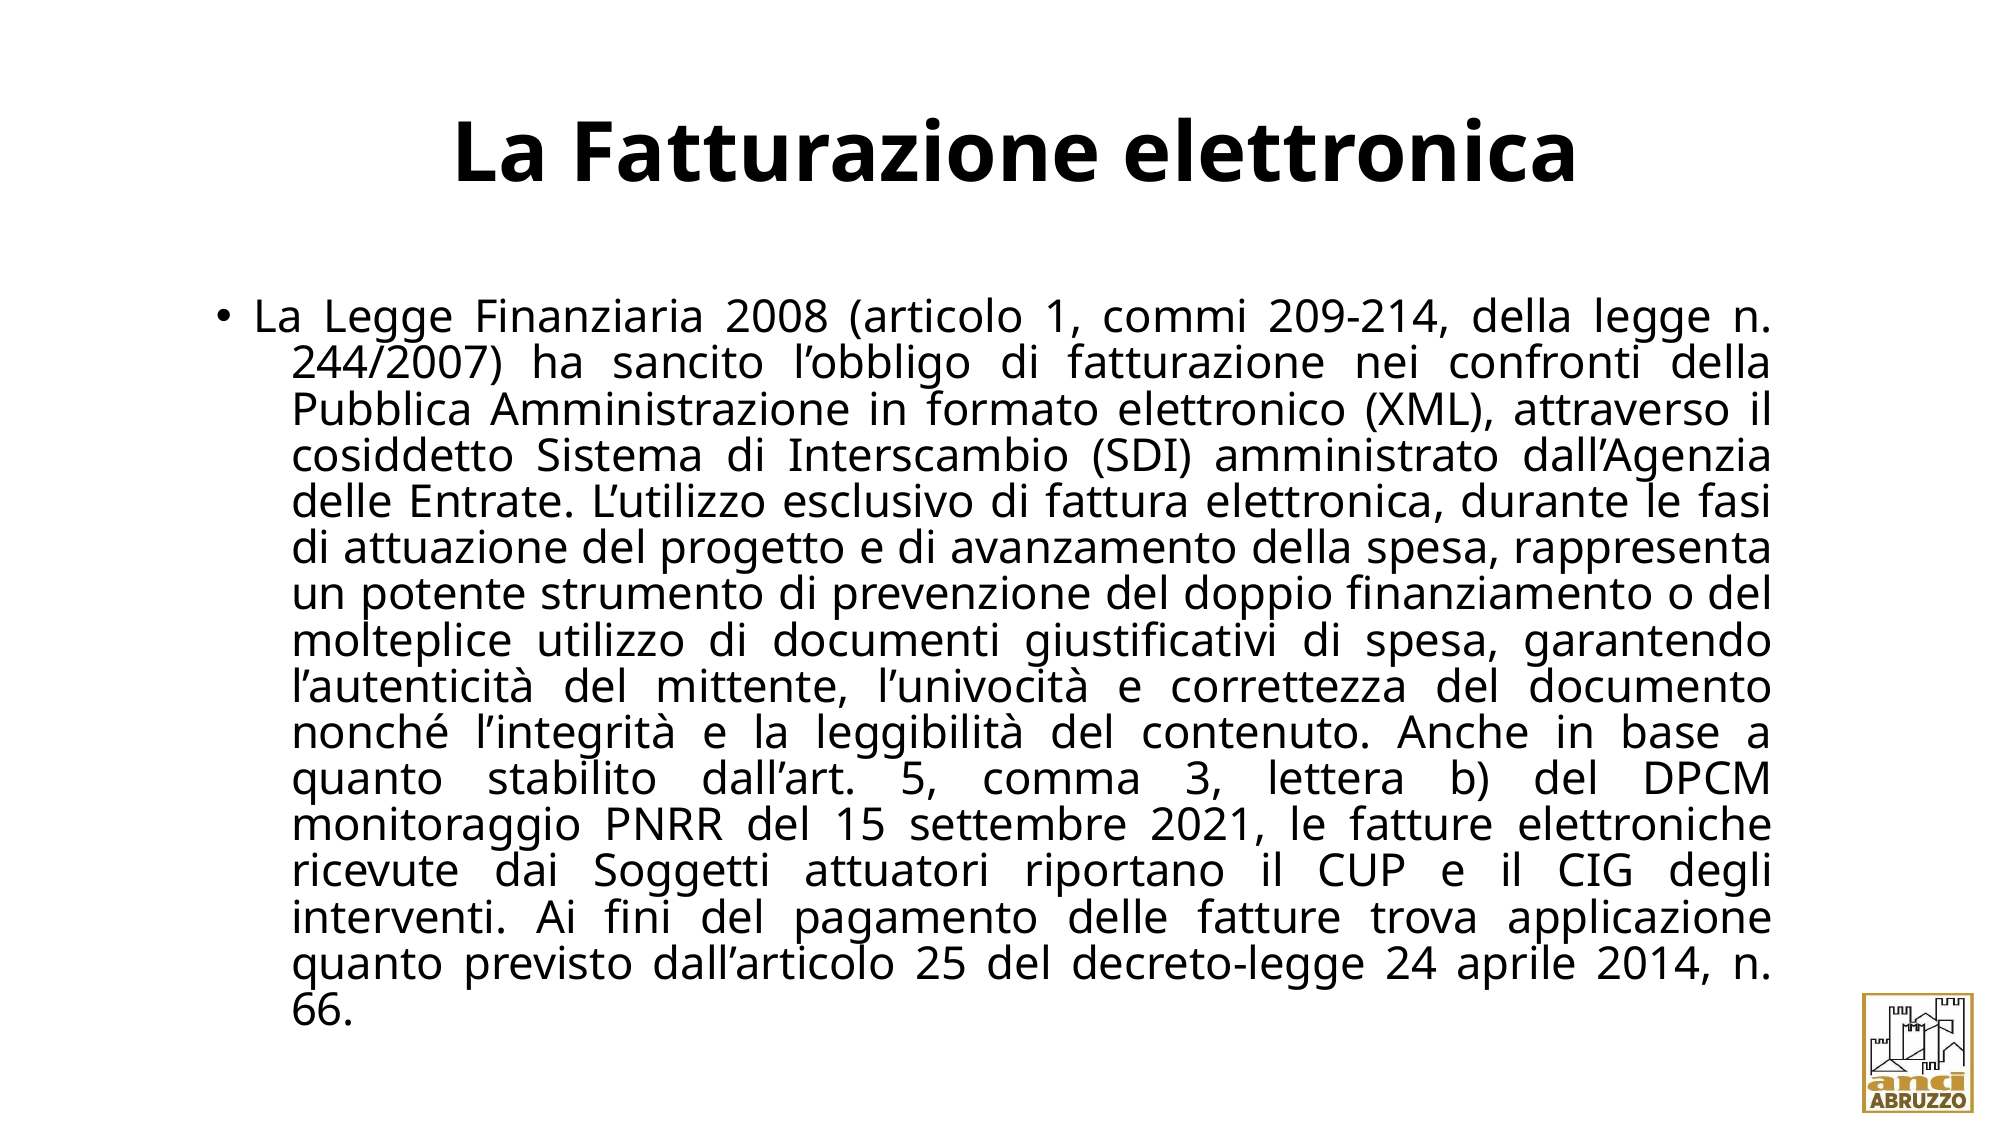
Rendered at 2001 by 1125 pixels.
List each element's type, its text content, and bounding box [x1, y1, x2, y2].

list La Legge Finanziaria 2008 (articolo 1, commi 209-214, della legge n. 244/2007) ha sancito l’obbligo di fatturazione nei confronti della Pubblica Amministrazione in formato elettronico (XML), attraverso il cosiddetto Sistema di Interscambio (SDI) amministrato dall’Agenzia delle Entrate. L’utilizzo esclusivo di fattura elettronica, durante le fasi di attuazione del progetto e di avanzamento della spesa, rappresenta un potente strumento di prevenzione del doppio finanziamento o del molteplice utilizzo di documenti giustificativi di spesa, garantendo l’autenticità del mittente, l’univocità e correttezza del documento nonché l’integrità e la leggibilità del contenuto. Anche in base a quanto stabilito dall’art. 5, comma 3, lettera b) del DPCM monitoraggio PNRR del 15 settembre 2021, le fatture elettroniche ricevute dai Soggetti attuatori riportano il CUP e il CIG degli interventi. Ai fini del pagamento delle fatture trova applicazione quanto previsto dall’articolo 25 del decreto-legge 24 aprile 2014, n. 66. [137, 241, 1863, 1043]
title La Fatturazione elettronica [205, 47, 1828, 241]
